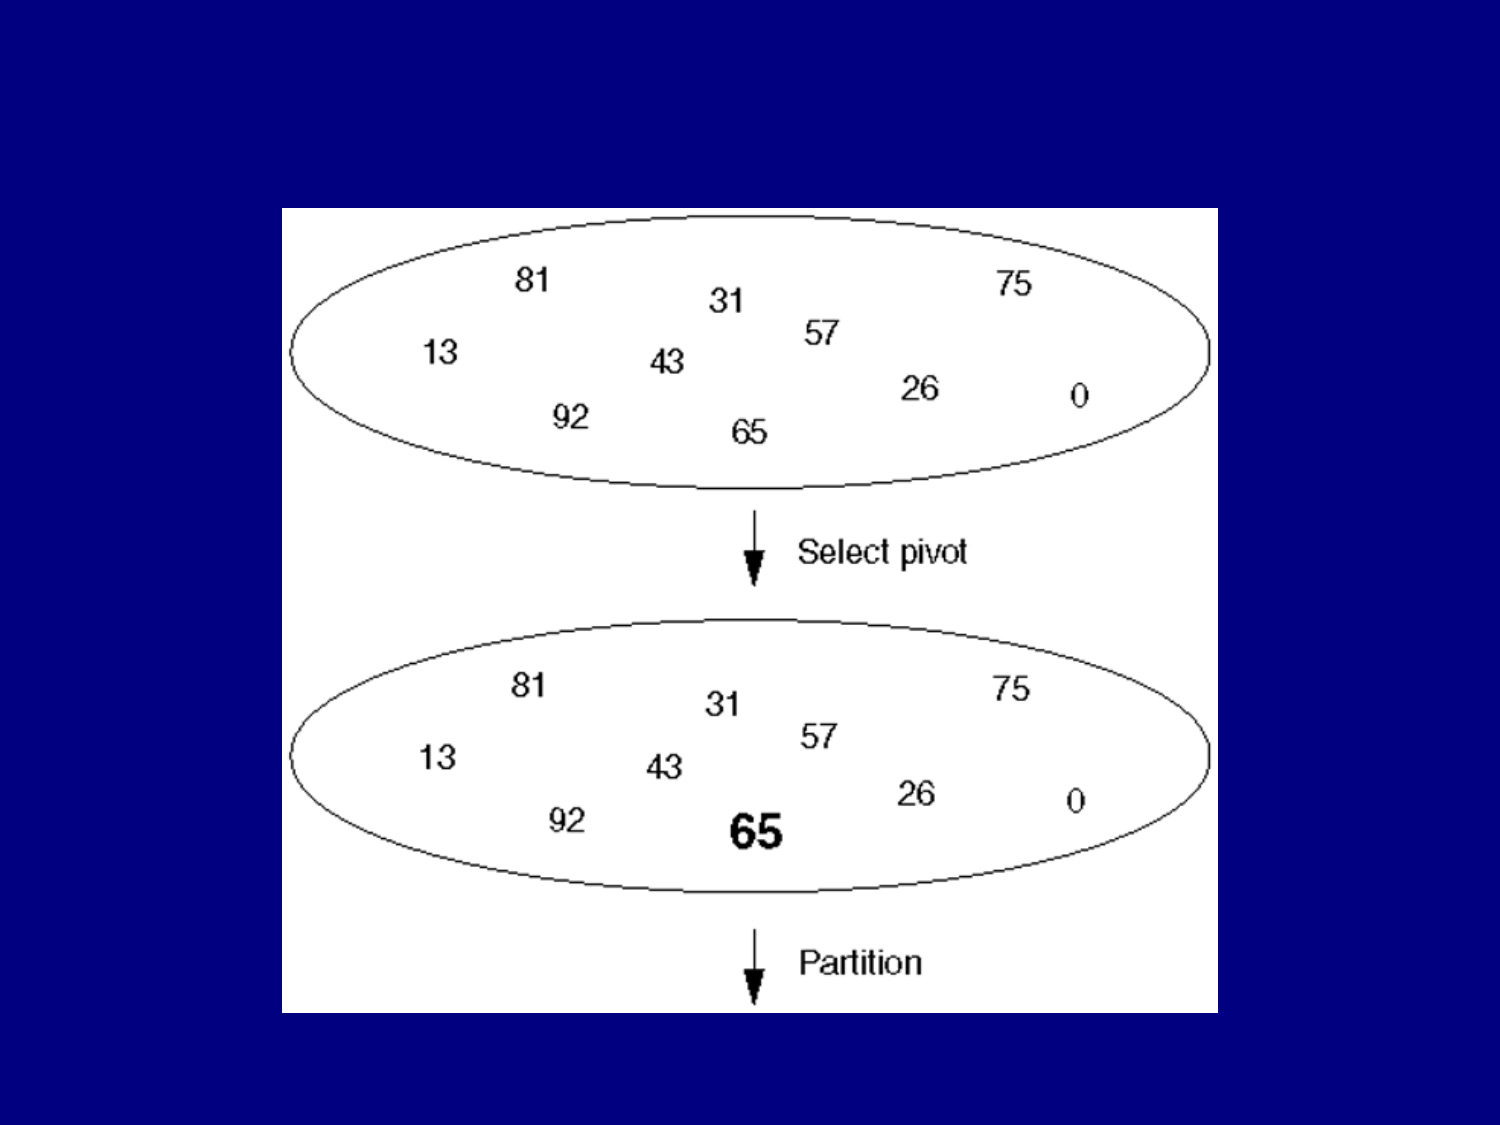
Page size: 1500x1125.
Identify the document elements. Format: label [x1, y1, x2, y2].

picture [282, 208, 1218, 1013]
